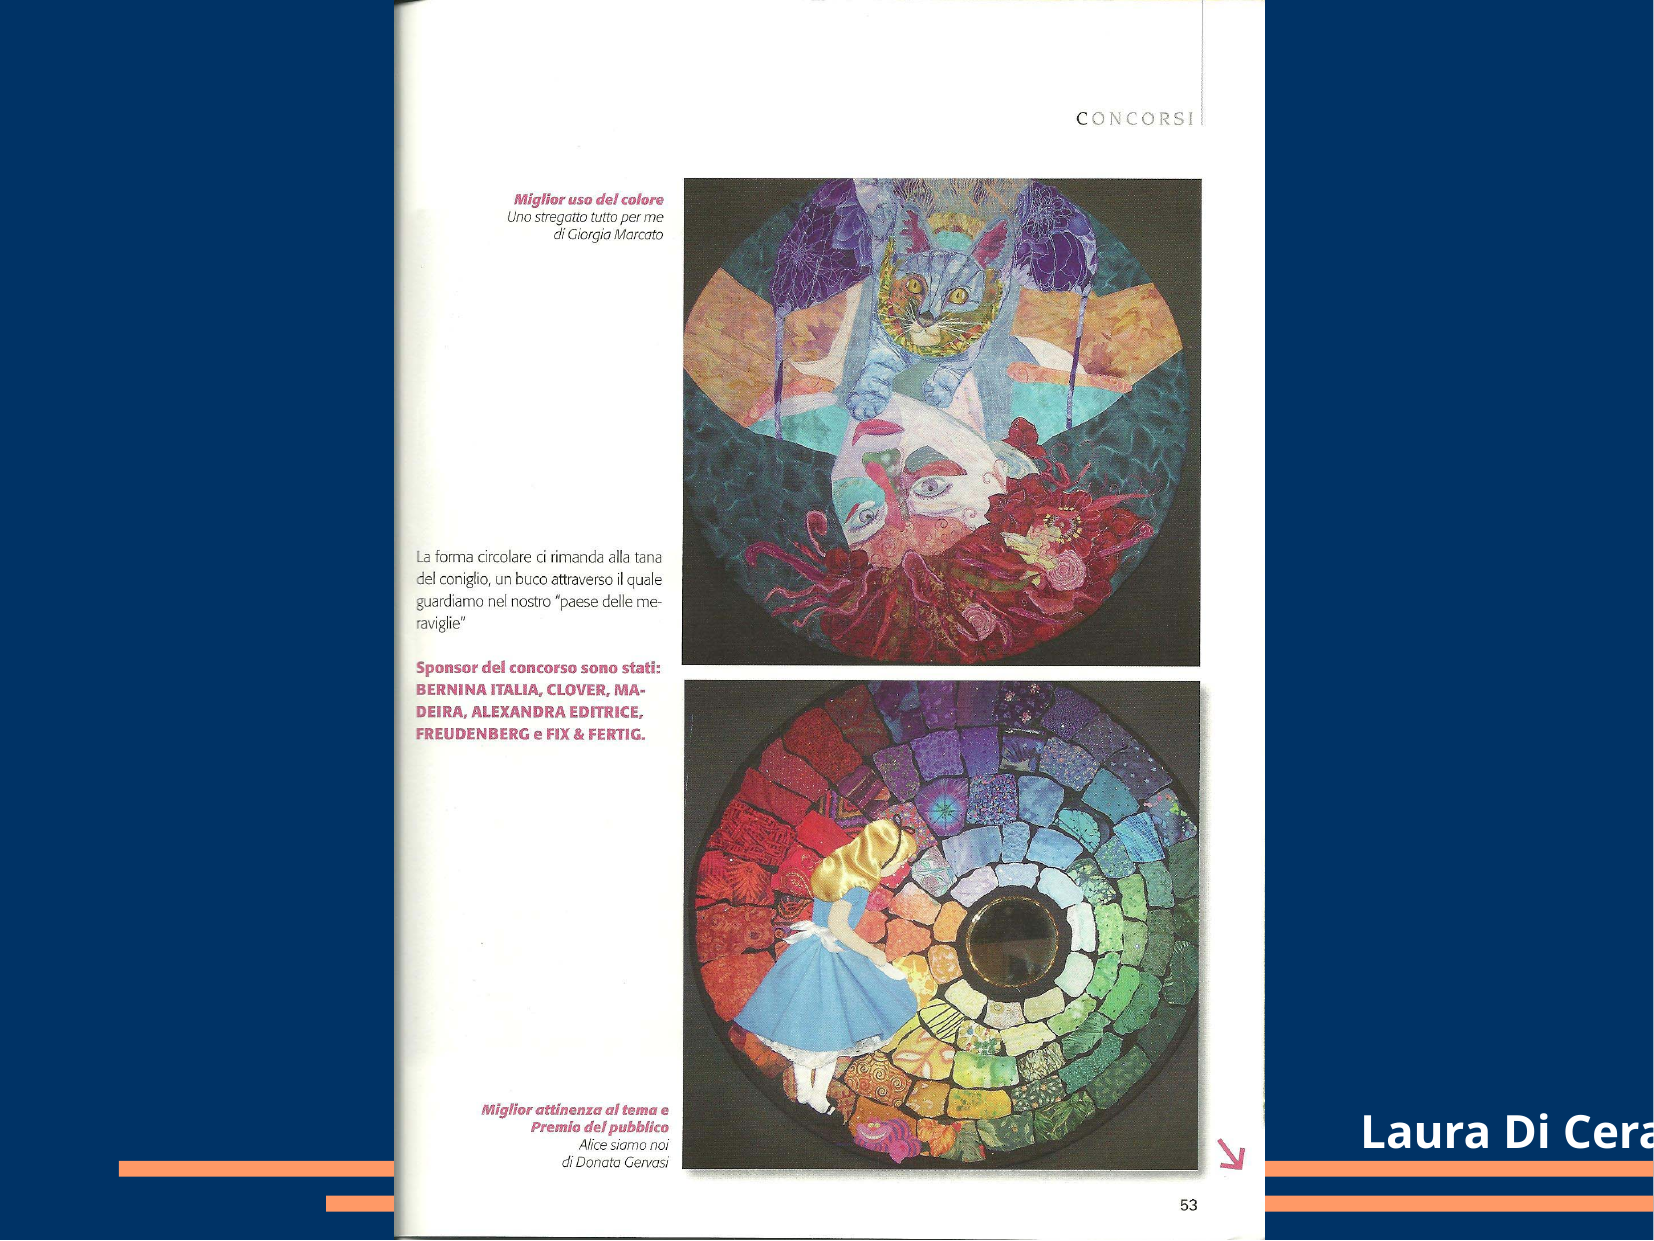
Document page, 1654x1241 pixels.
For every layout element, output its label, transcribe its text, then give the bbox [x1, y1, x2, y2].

text_box Laura Di Cera [1334, 1092, 1654, 1165]
picture [394, 0, 1265, 1240]
